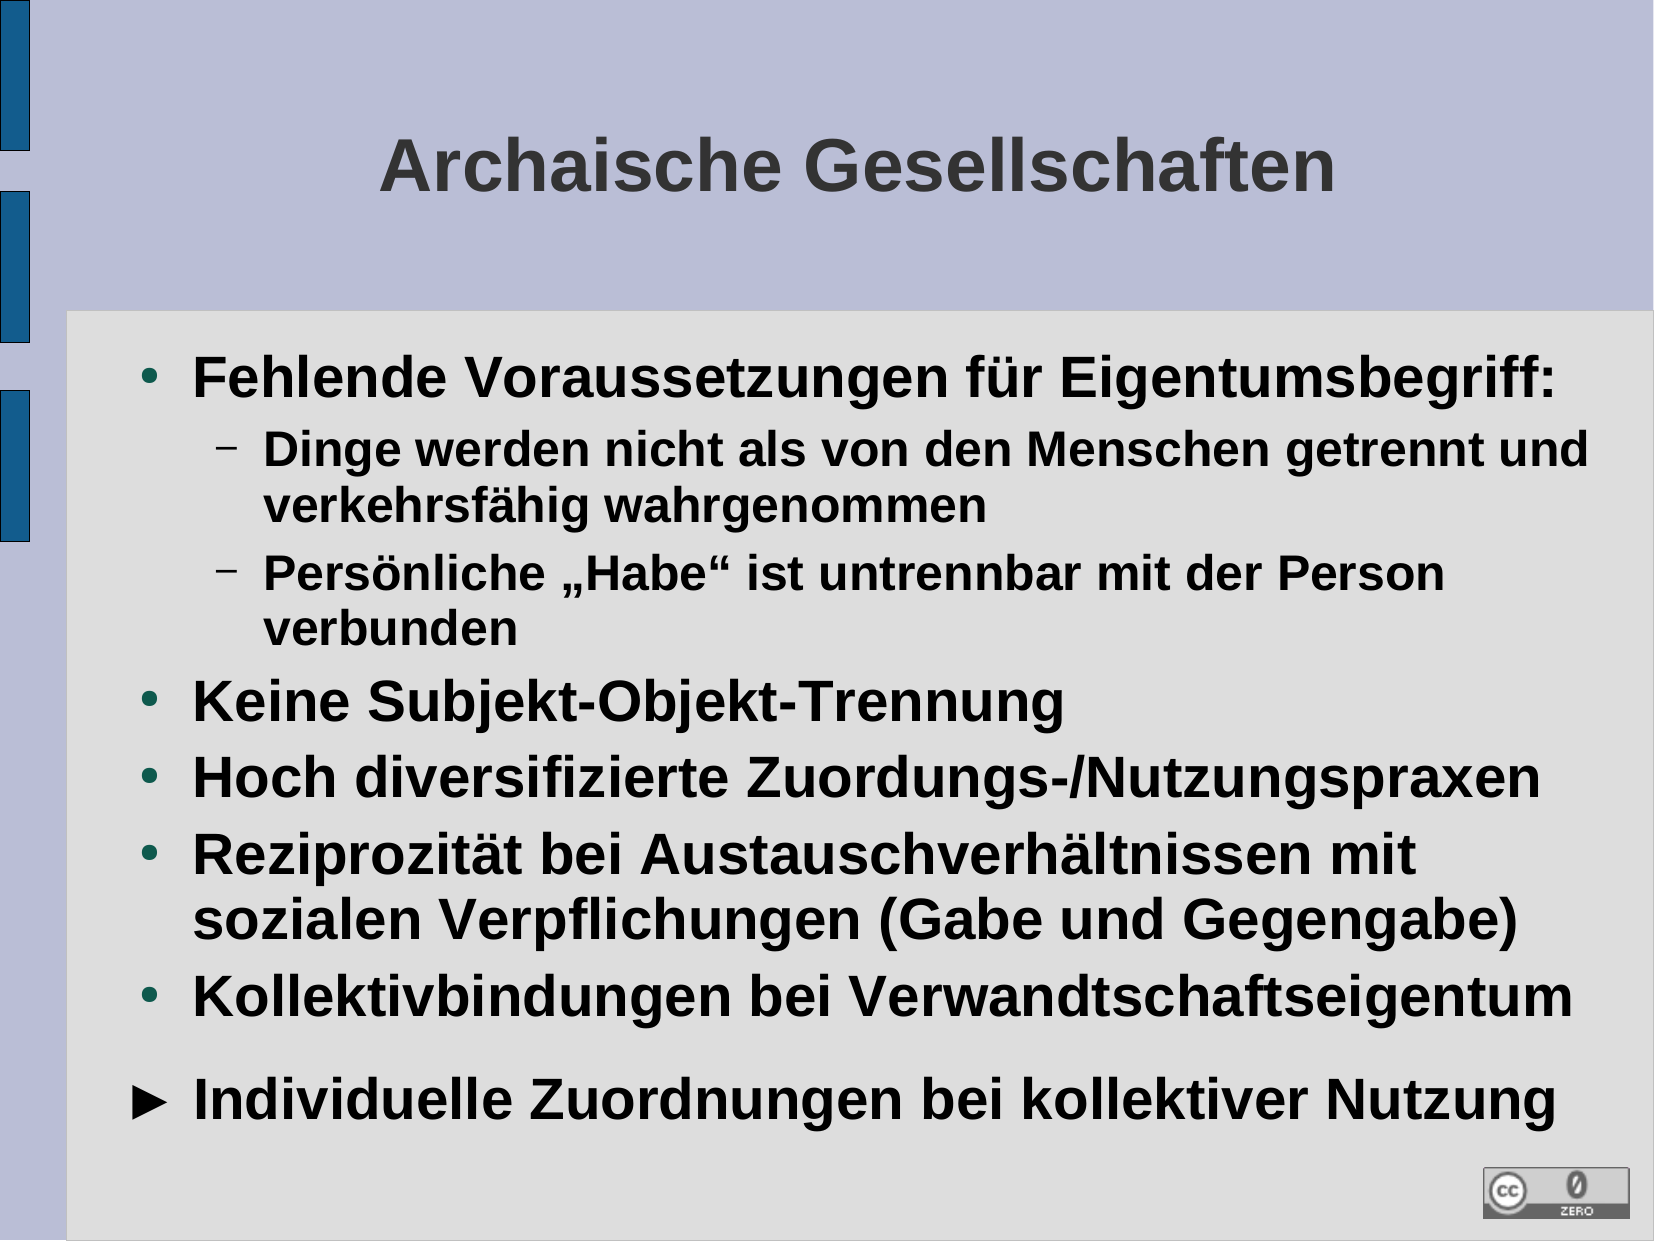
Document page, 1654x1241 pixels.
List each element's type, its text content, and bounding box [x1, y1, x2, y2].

title Archaische Gesellschaften [121, 61, 1595, 269]
list Fehlende Voraussetzungen für Eigentumsbegriff: Dinge werden nicht als von den Menschen getrennt und verkehrsfähig wahrgenommen Persönliche „Habe“ ist untrennbar mit der Person verbunden Keine Subjekt-Objekt-Trennung Hoch diversifizierte Zuordungs-/Nutzungspraxen Reziprozität bei Austauschverhältnissen mit sozialen Verpflichungen (Gabe und Gegengabe) Kollektivbindungen bei Verwandtschaftseigentum ► Individuelle Zuordnungen bei kollektiver Nutzung [121, 344, 1595, 1137]
picture [1483, 1167, 1630, 1219]
